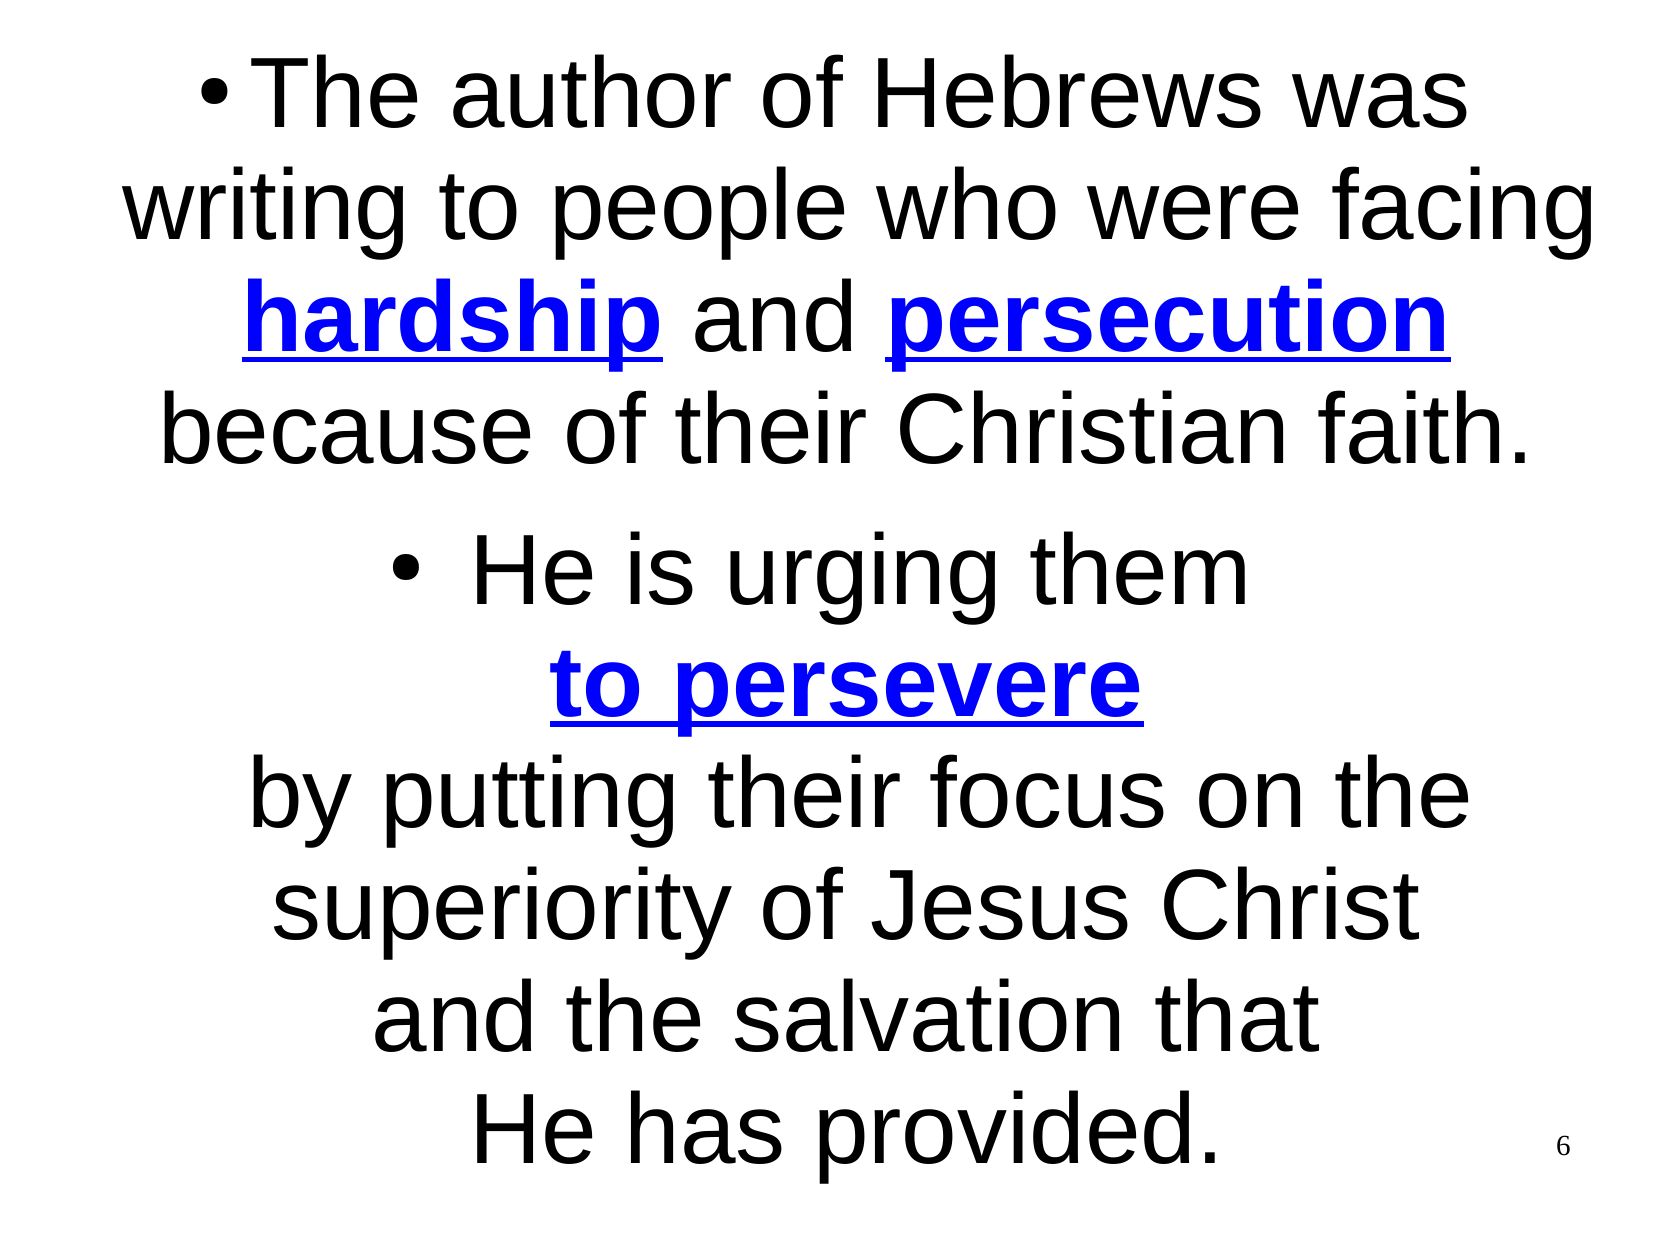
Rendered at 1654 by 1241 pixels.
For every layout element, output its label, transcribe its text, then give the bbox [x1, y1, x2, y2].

list The author of Hebrews was writing to people who were facing hardship and persecution because of their Christian faith. He is urging them to persevere by putting their focus on the superiority of Jesus Christ and the salvation that He has provided. [37, 37, 1613, 1238]
